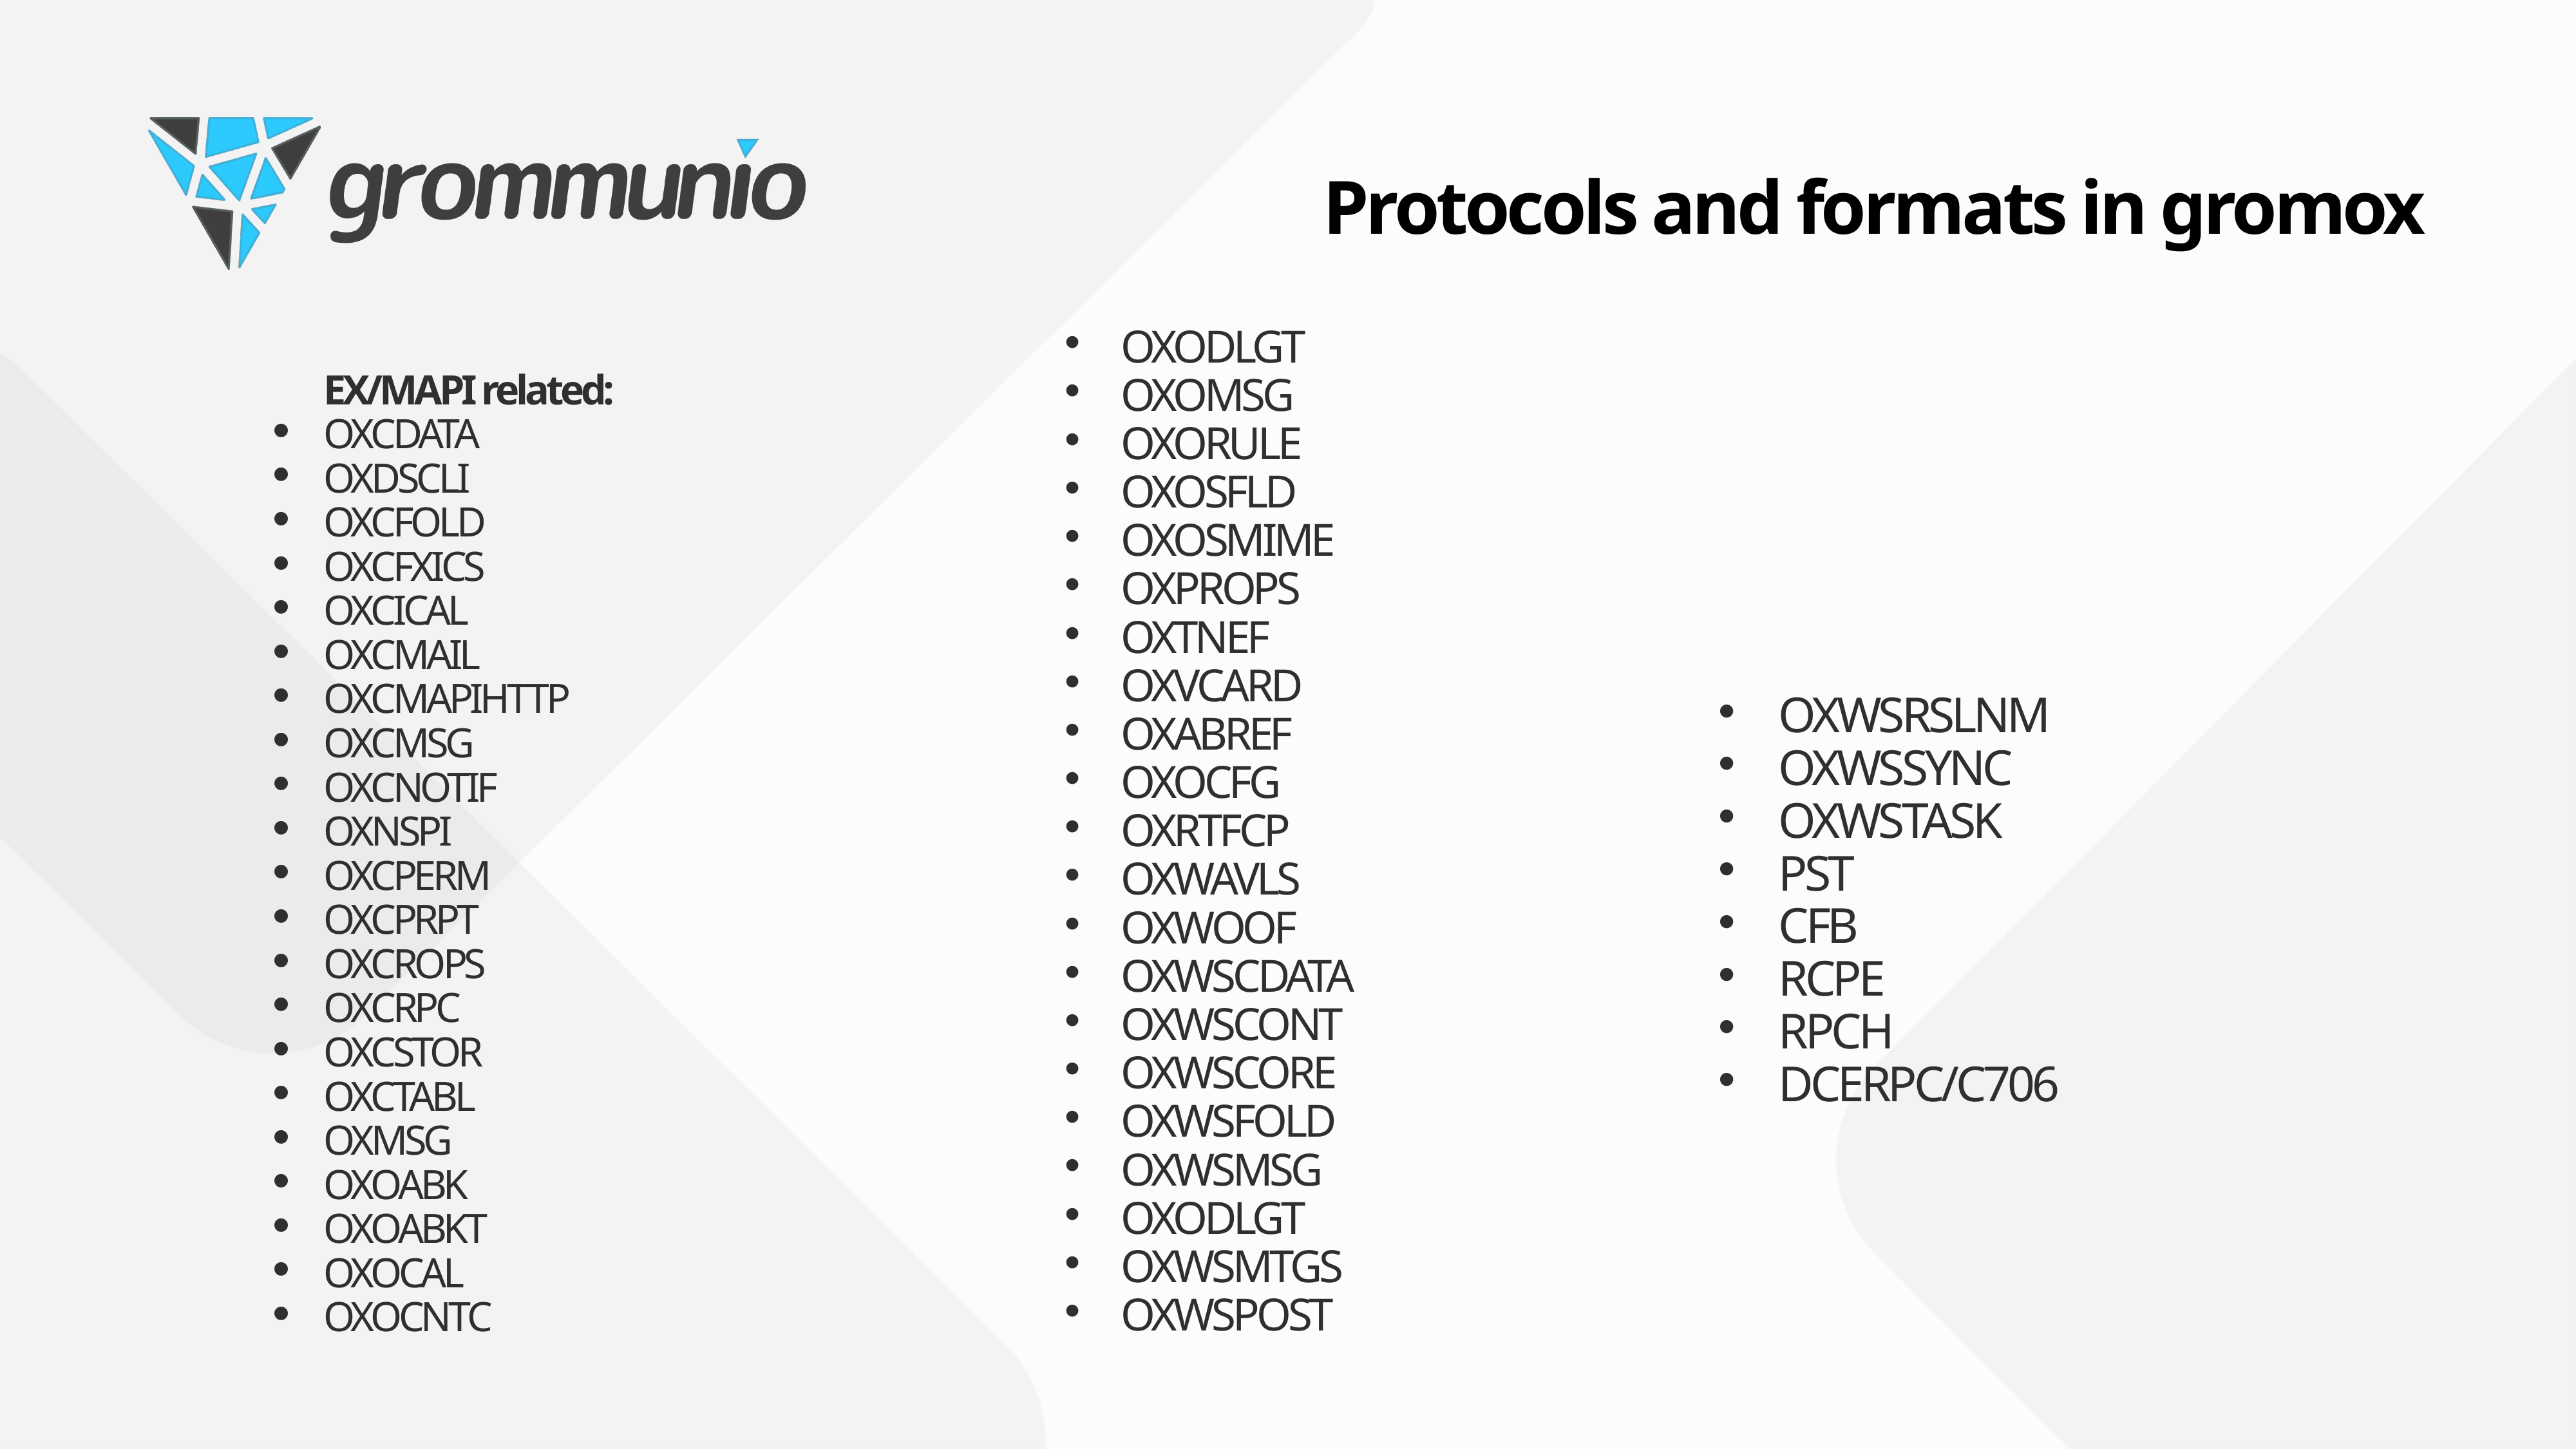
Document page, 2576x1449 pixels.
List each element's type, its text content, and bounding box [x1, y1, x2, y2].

text_box OXODLGT OXOMSG OXORULE OXOSFLD OXOSMIME OXPROPS OXTNEF OXVCARD OXABREF OXOCFG OXRTFCP OXWAVLS OXWOOF OXWSCDATA OXWSCONT OXWSCORE OXWSFOLD OXWSMSG OXODLGT OXWSMTGS OXWSPOST [1059, 315, 1690, 1346]
text_box OXWSRSLNM OXWSSYNC OXWSTASK PST CFB RCPE RPCH DCERPC/C706 [1712, 337, 2343, 1118]
text_box Protocols and formats in gromox [1280, 111, 2470, 256]
picture [0, 0, 2576, 1449]
list EX/MAPI related: OXCDATA OXDSCLI OXCFOLD OXCFXICS OXCICAL OXCMAIL OXCMAPIHTTP OXCMSG OXCNOTIF OXNSPI OXCPERM OXCPRPT OXCROPS OXCRPC OXCSTOR OXCTABL OXMSG OXOABK OXOABKT OXOCAL OXOCNTC [267, 359, 897, 1346]
